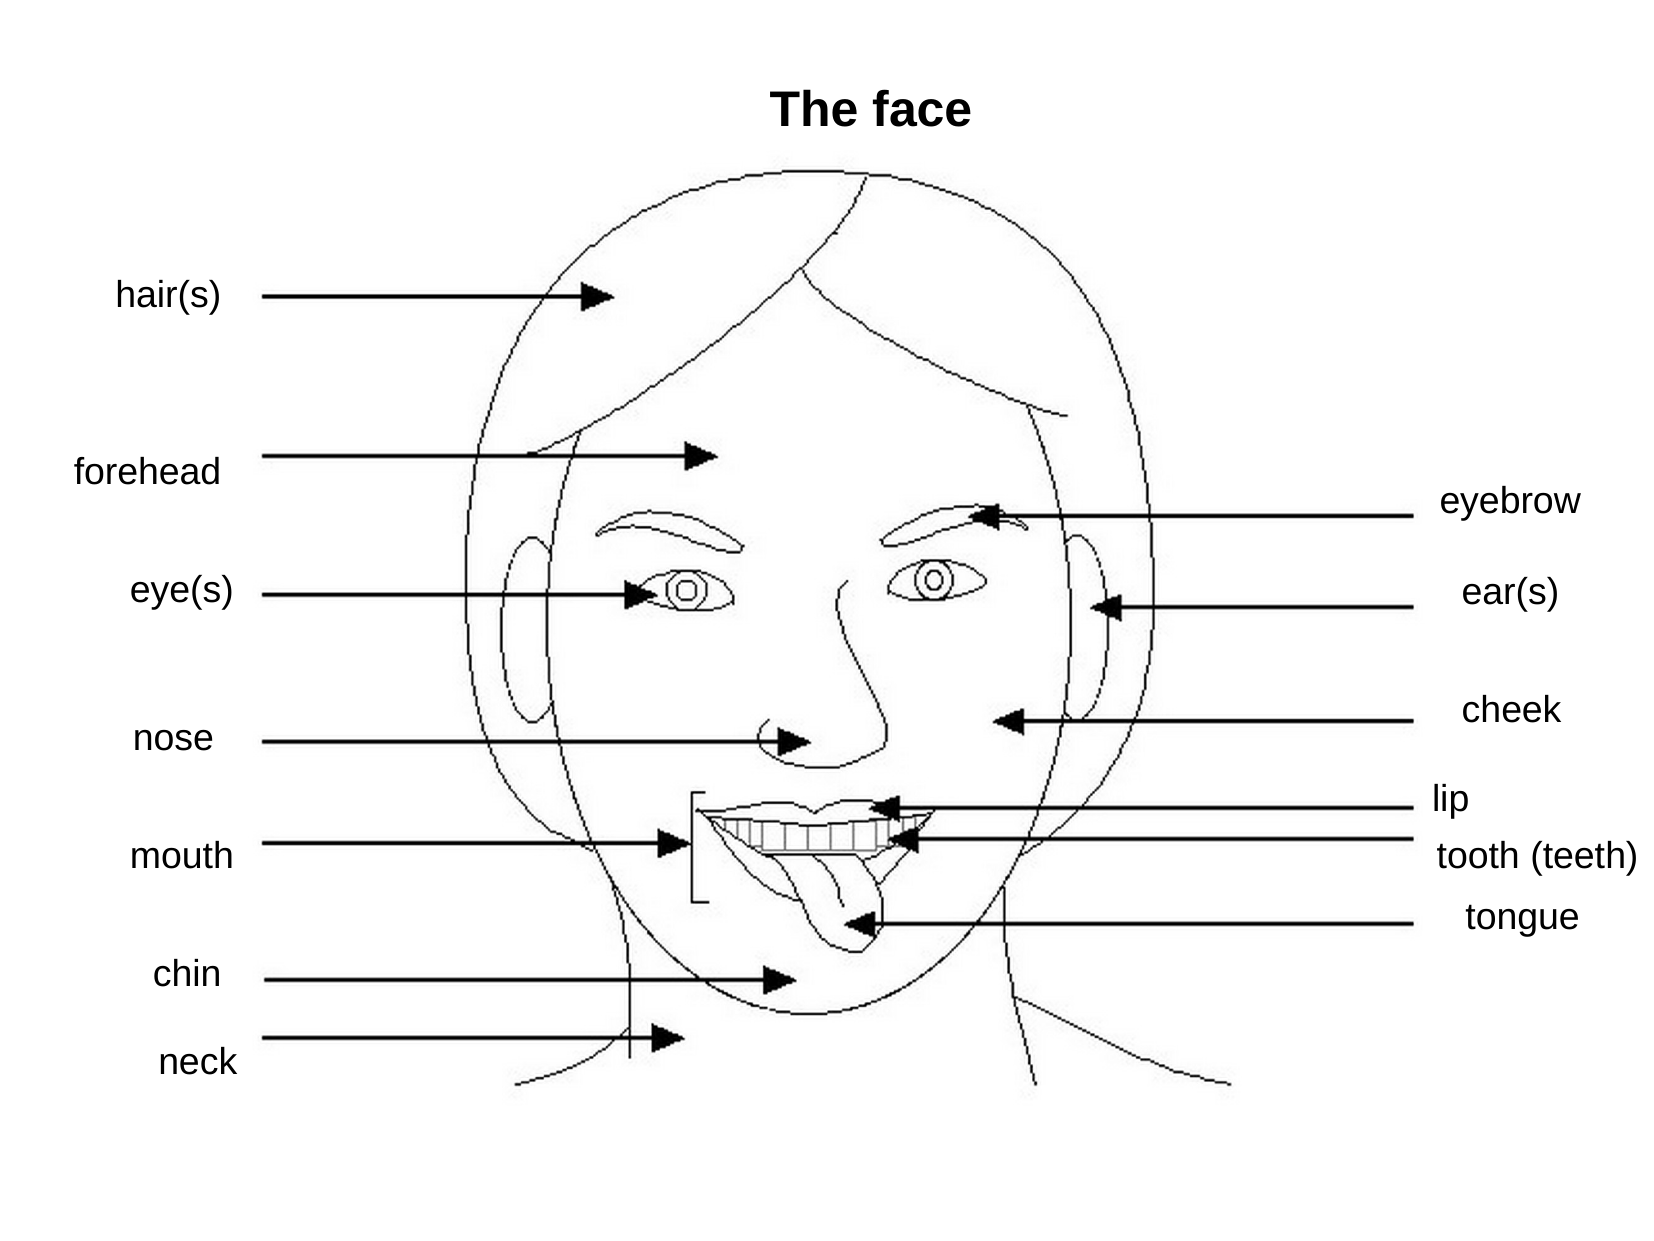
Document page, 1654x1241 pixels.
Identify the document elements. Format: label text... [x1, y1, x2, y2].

text_box hair(s) [100, 265, 237, 323]
text_box tooth (teeth) [1421, 826, 1654, 884]
text_box nose [118, 708, 229, 766]
text_box eye(s) [115, 561, 249, 618]
text_box tongue [1450, 888, 1595, 945]
text_box mouth [115, 826, 249, 884]
text_box The face [754, 74, 988, 147]
text_box forehead [59, 442, 237, 500]
text_box ear(s) [1446, 563, 1575, 621]
text_box eyebrow [1424, 472, 1595, 530]
text_box cheek [1446, 681, 1577, 739]
text_box chin [138, 944, 237, 1002]
text_box lip [1417, 769, 1485, 827]
picture [10, 7, 1654, 1241]
text_box neck [143, 1033, 253, 1091]
